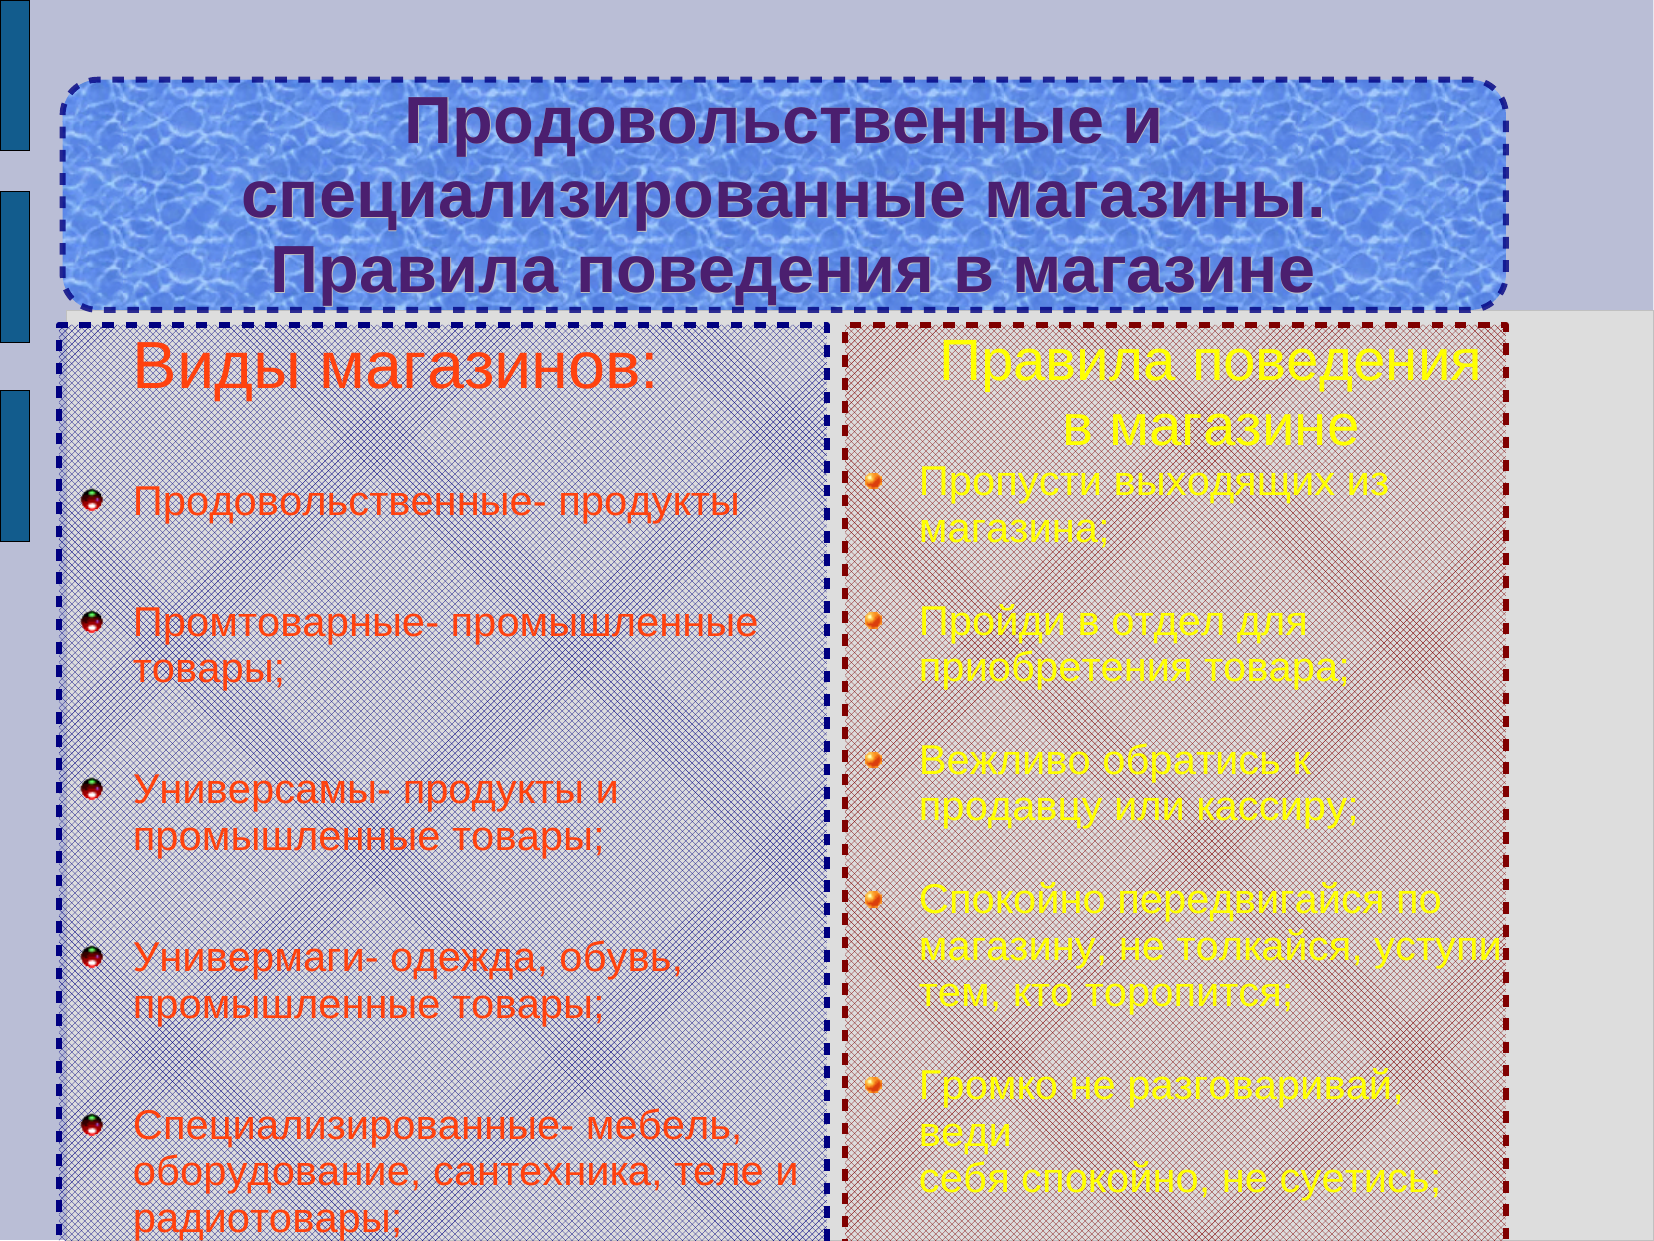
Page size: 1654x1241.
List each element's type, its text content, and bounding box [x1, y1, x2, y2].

title Продовольственные и специализированные магазины. Правила поведения в магазине [62, 79, 1506, 310]
list Виды магазинов: Продовольственные- продукты Промтоварные- промышленные товары; Универсамы- продукты и промышленные товары; Универмаги- одежда, обувь, промышленные товары; Специализированные- мебель, оборудование, сантехника, теле и радиотовары; [59, 324, 827, 1241]
list Правила поведения в магазине Пропусти выходящих из магазина; Пройди в отдел для приобретения товара; Вежливо обратись к продавцу или кассиру; Спокойно передвигайся по магазину, не толкайся, уступи тем, кто торопится; Громко не разговаривай, веди себя спокойно, не суетись; [845, 324, 1506, 1241]
